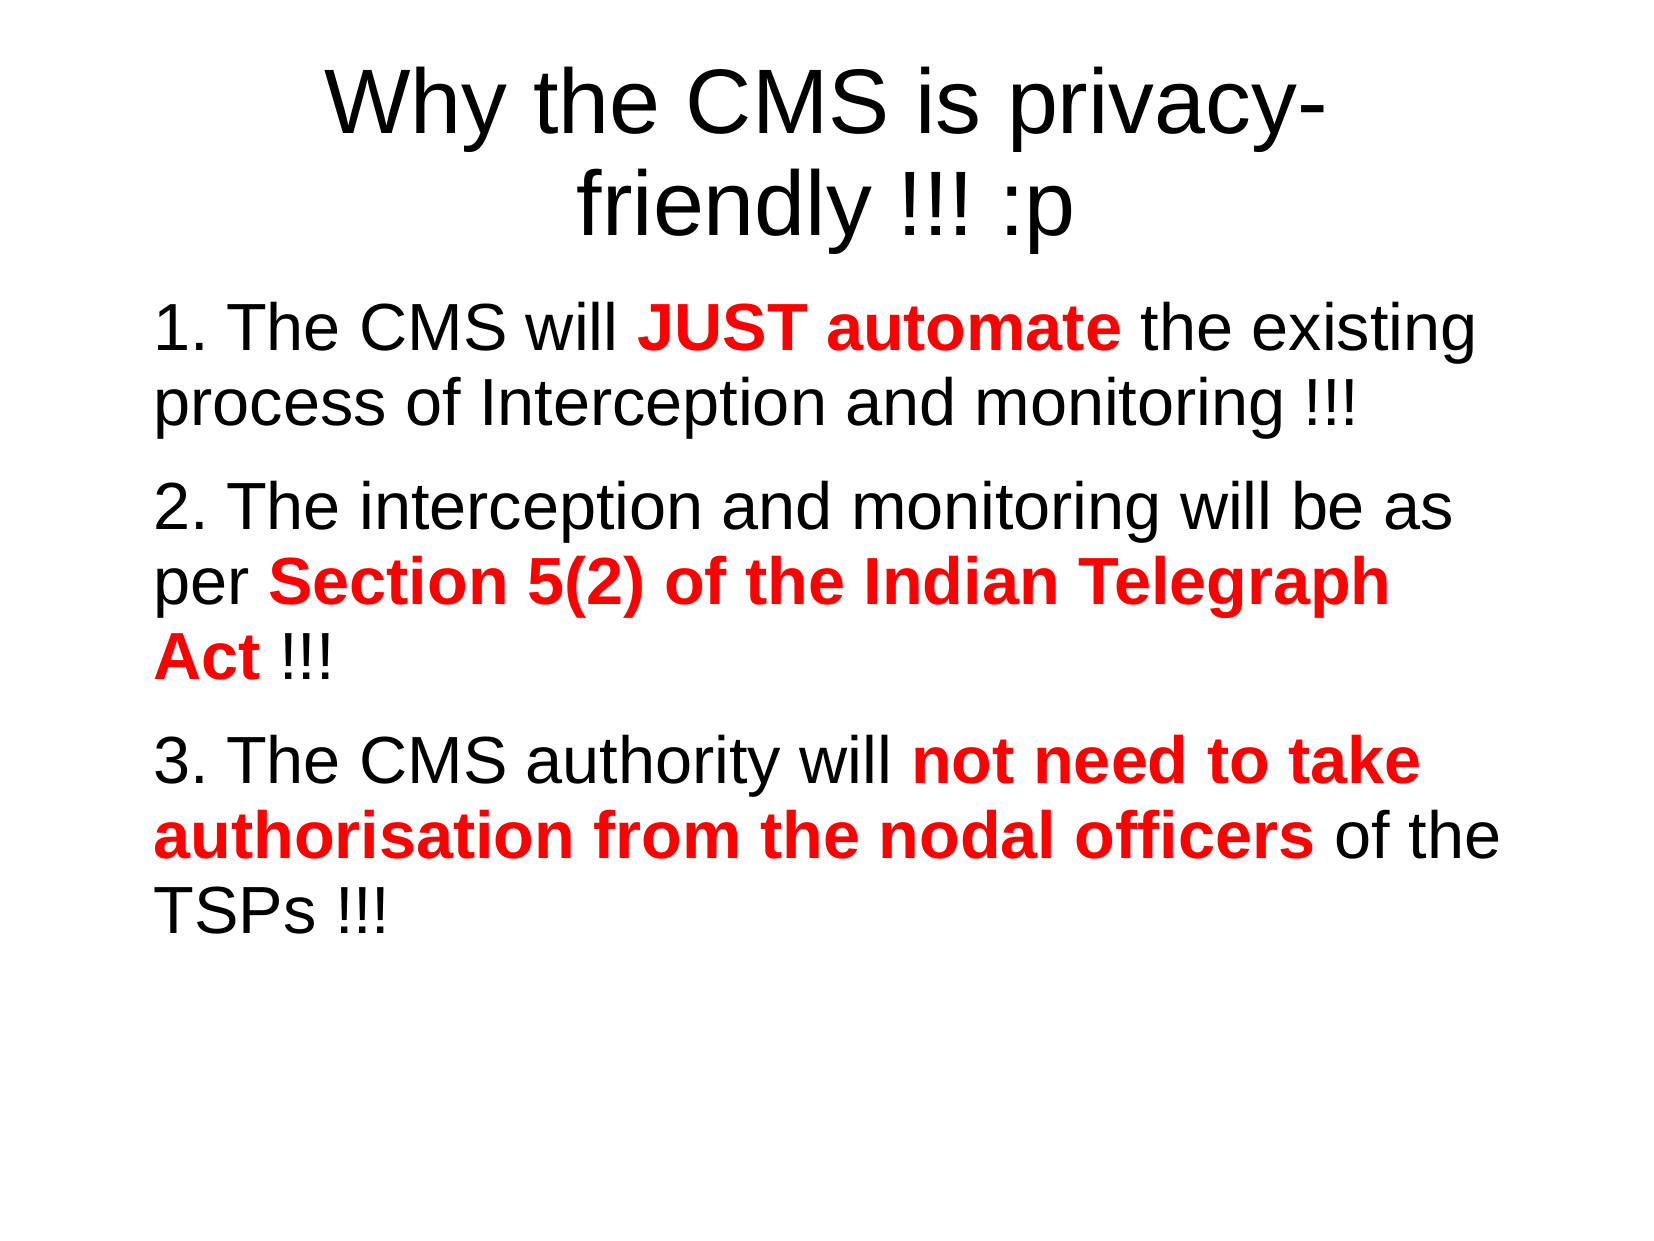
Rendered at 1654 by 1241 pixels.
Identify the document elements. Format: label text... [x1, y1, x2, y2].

list 1. The CMS will JUST automate the existing process of Interception and monitoring !!! 2. The interception and monitoring will be as per Section 5(2) of the Indian Telegraph Act !!! 3. The CMS authority will not need to take authorisation from the nodal officers of the TSPs !!! [82, 290, 1538, 1010]
title Why the CMS is privacy-friendly !!! :p [82, 49, 1571, 257]
